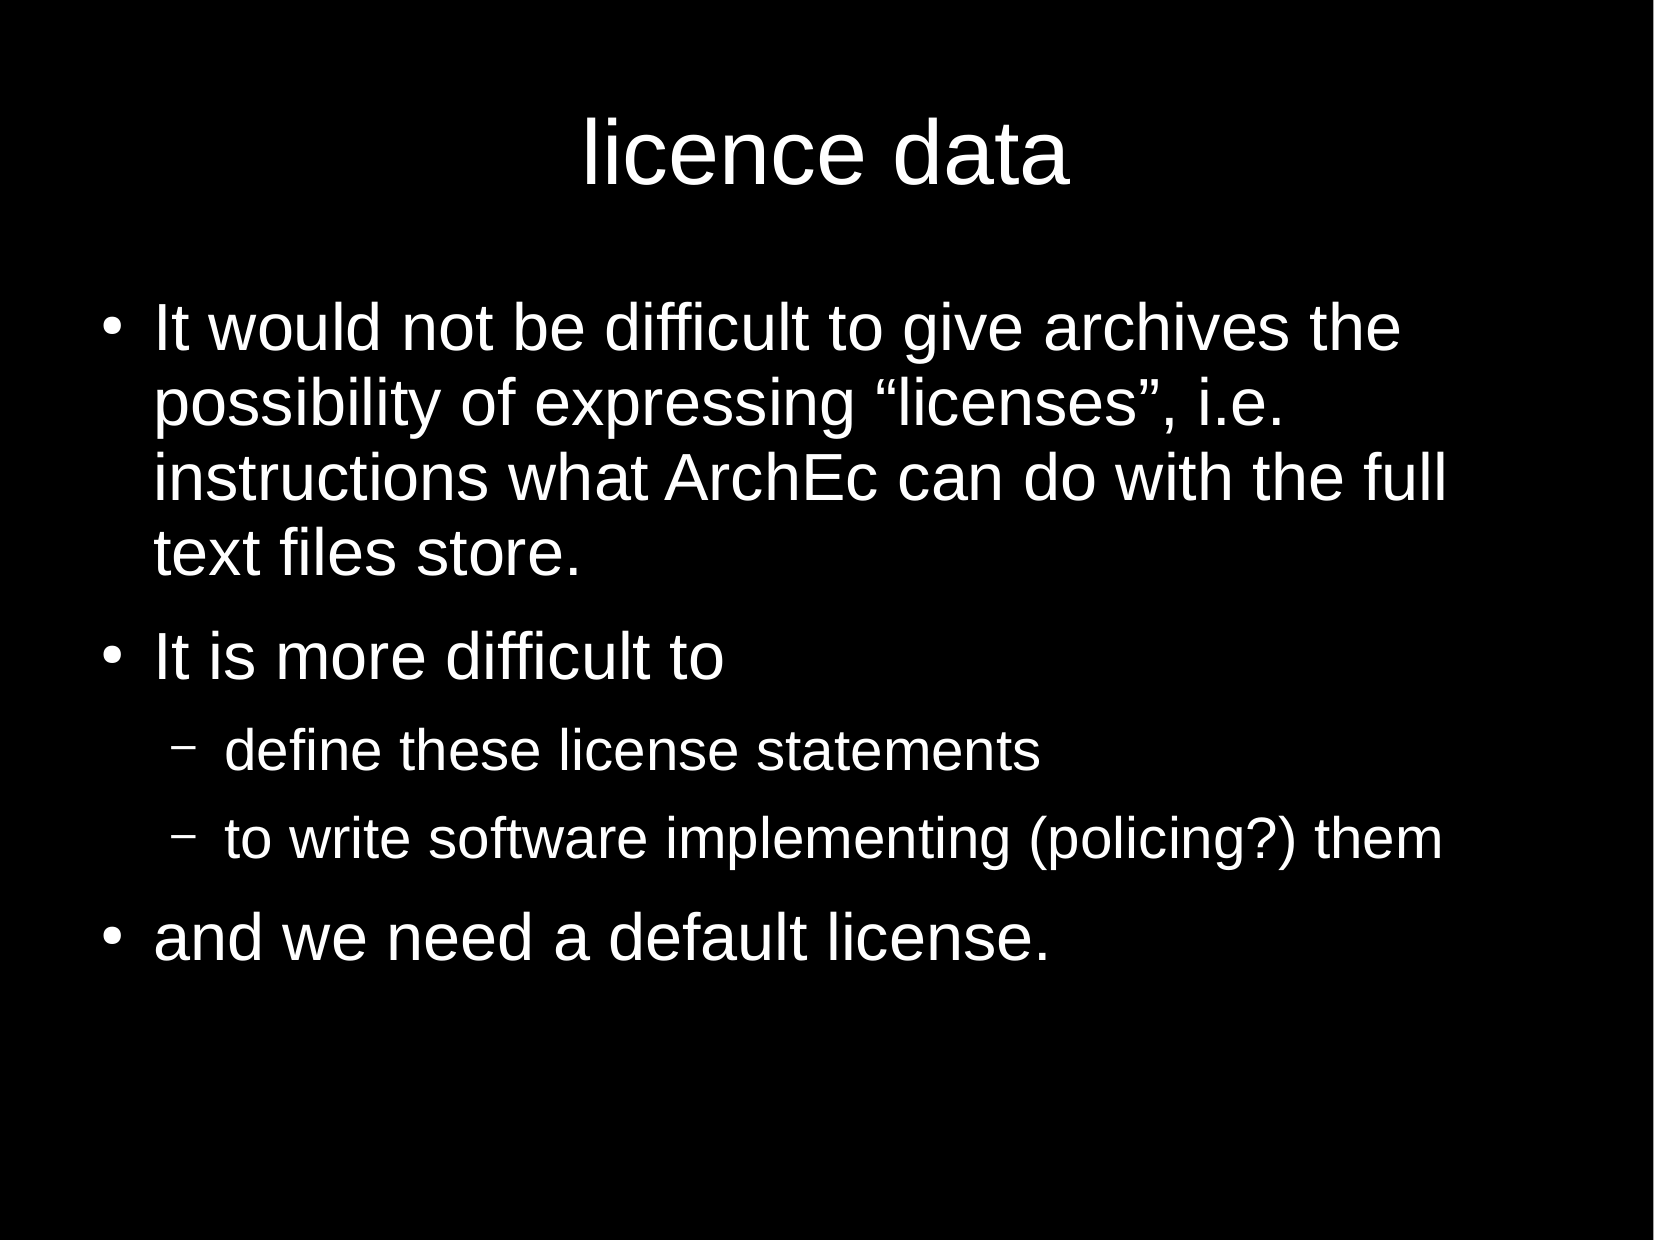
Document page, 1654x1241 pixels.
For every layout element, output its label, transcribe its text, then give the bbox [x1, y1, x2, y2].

list It would not be difficult to give archives the possibility of expressing “licenses”, i.e. instructions what ArchEc can do with the full text files store. It is more difficult to define these license statements to write software implementing (policing?) them and we need a default license. [82, 290, 1571, 1010]
title licence data [82, 49, 1571, 257]
